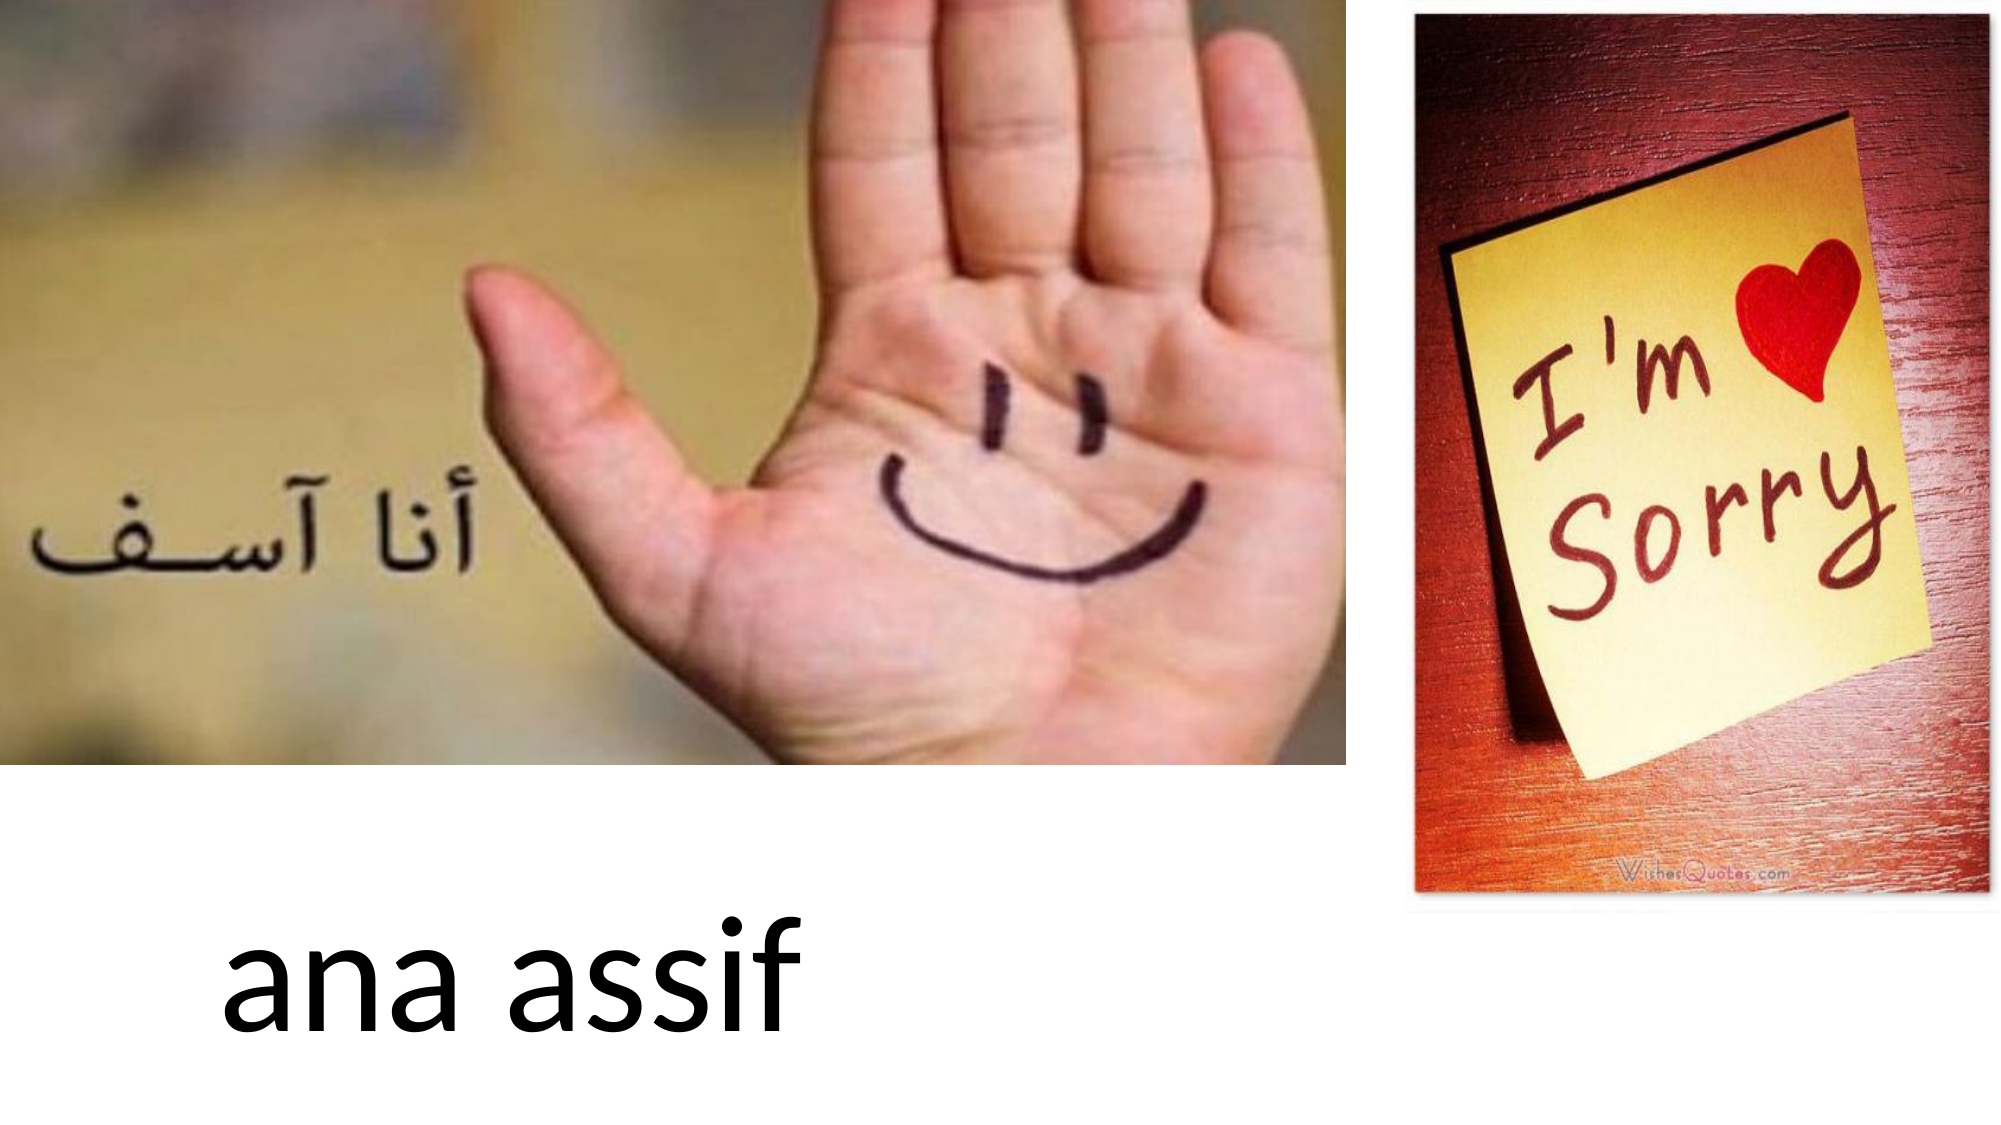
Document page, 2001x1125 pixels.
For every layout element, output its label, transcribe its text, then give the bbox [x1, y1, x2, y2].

picture [1405, 0, 2000, 913]
picture [0, 0, 1346, 766]
text_box ana assif [203, 857, 883, 1075]
